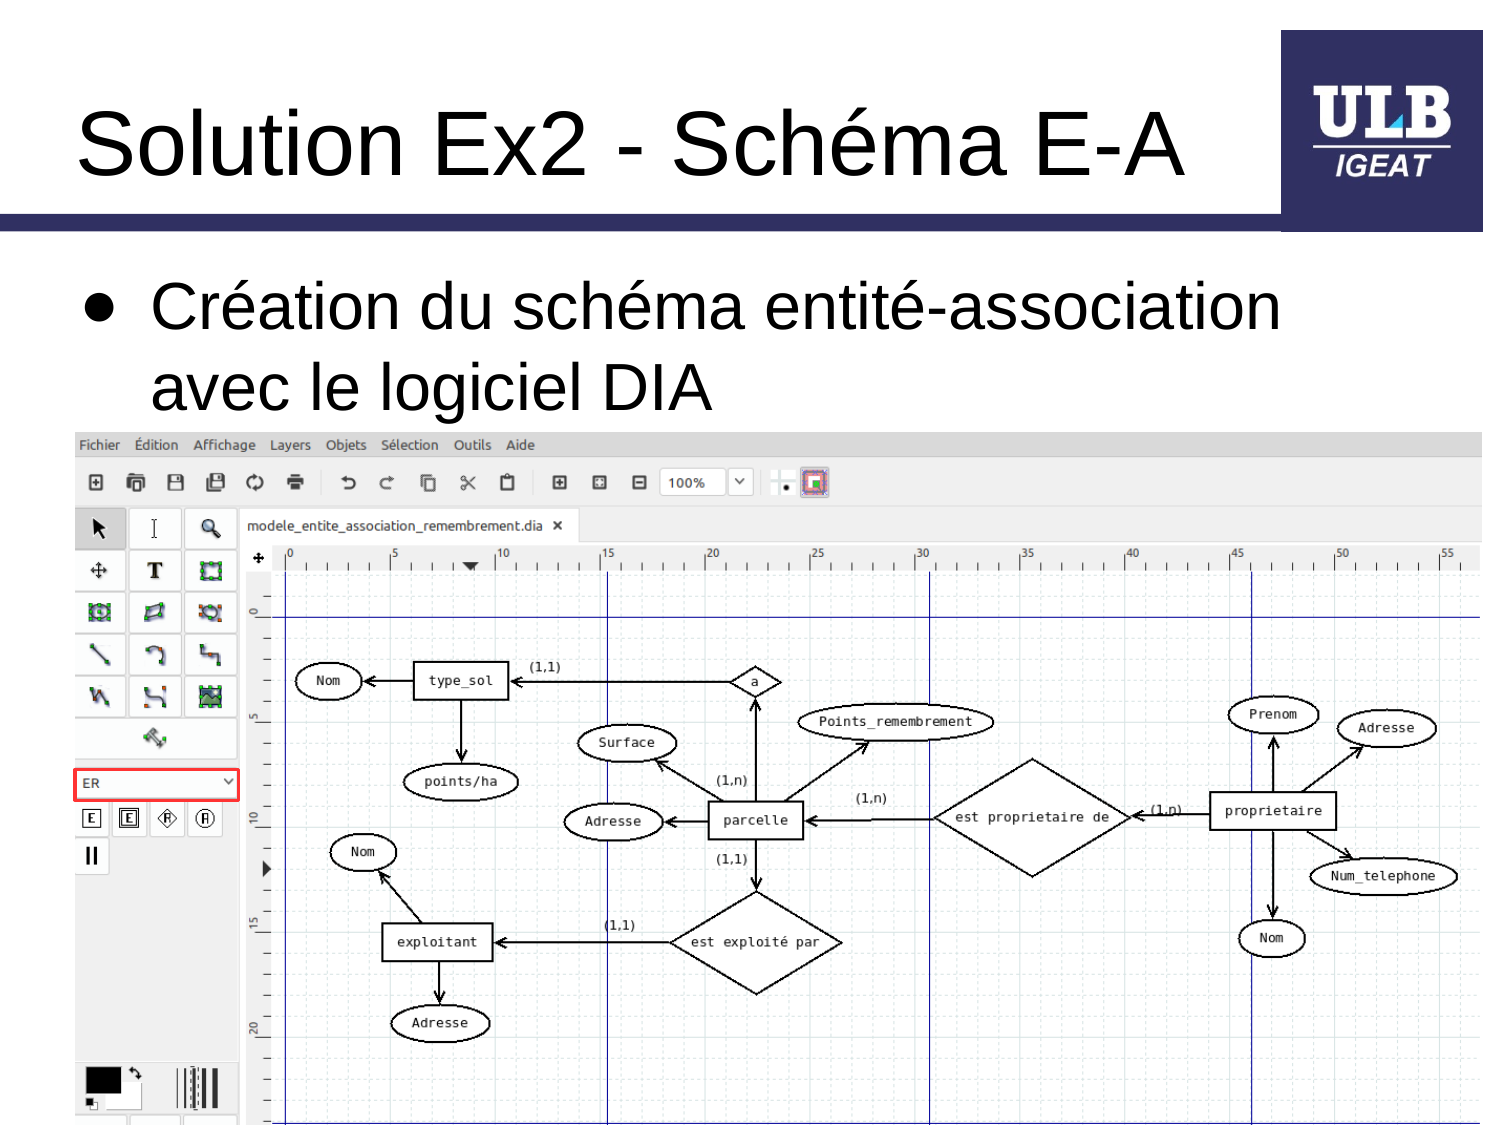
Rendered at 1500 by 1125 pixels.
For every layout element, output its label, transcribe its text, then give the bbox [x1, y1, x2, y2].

picture [1281, 30, 1483, 232]
list Création du schéma entité-association avec le logiciel DIA [75, 263, 1425, 432]
picture [77, 771, 237, 799]
title Solution Ex2 - Schéma E-A [75, 44, 1425, 233]
picture [75, 432, 1482, 1125]
